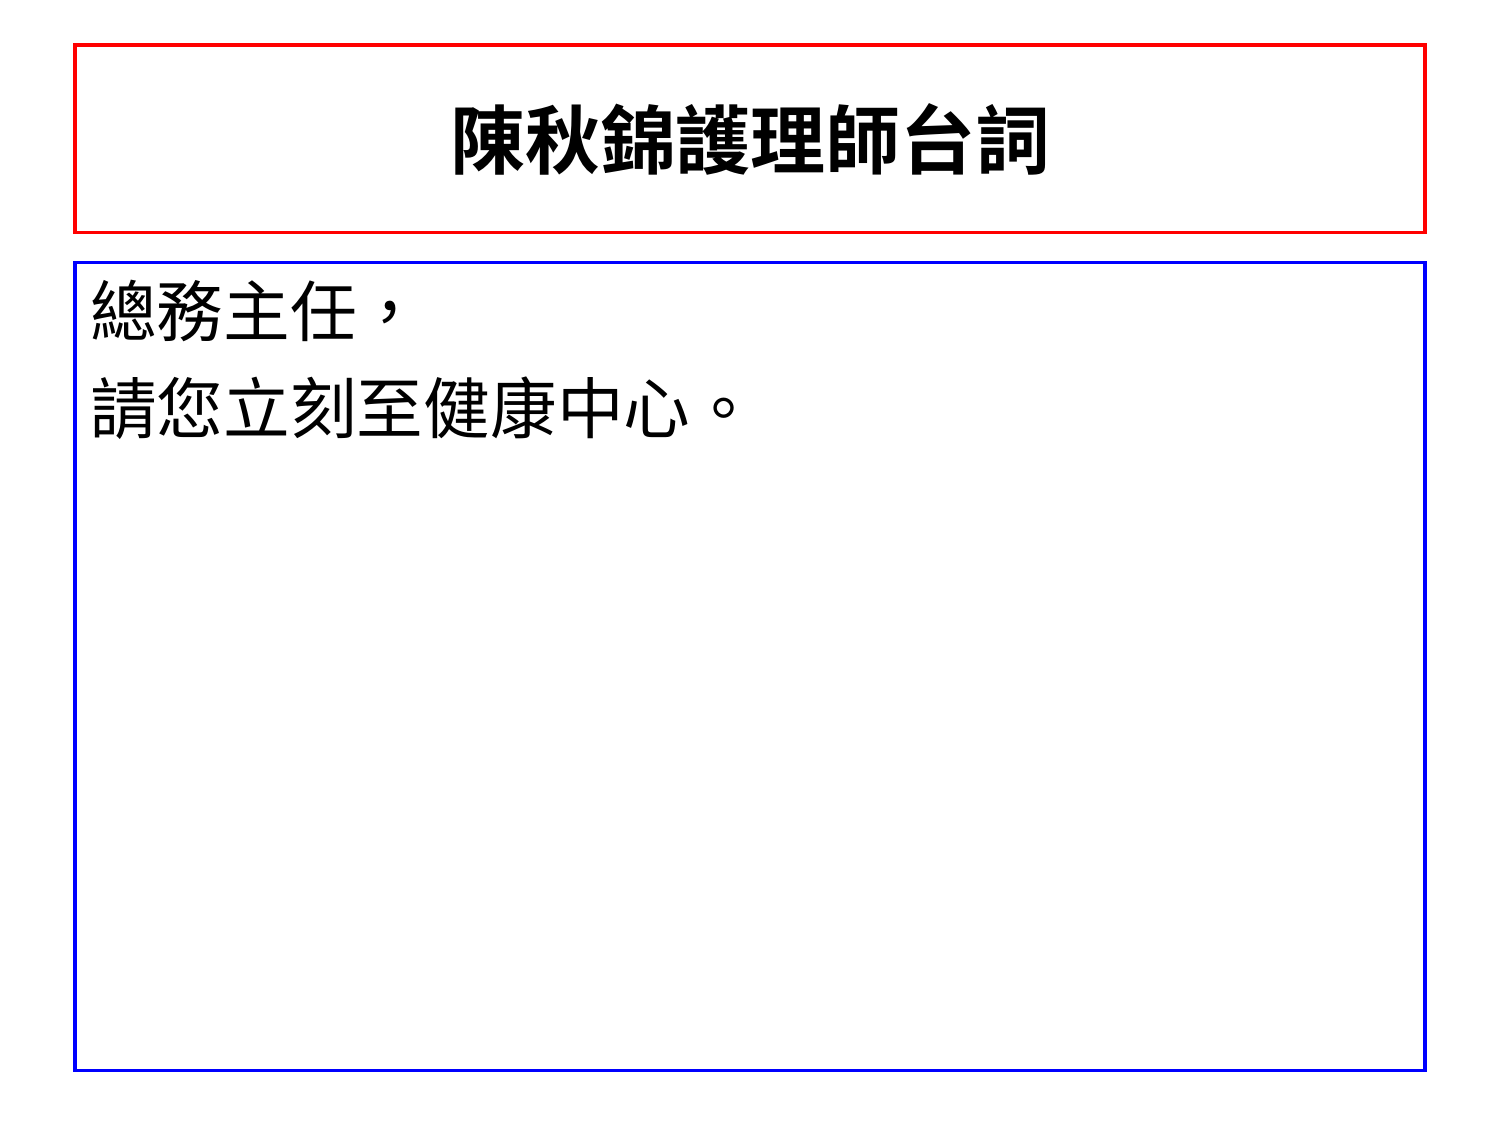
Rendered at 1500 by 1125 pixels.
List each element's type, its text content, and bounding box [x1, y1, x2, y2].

title 陳秋錦護理師台詞 [75, 45, 1426, 233]
list 總務主任， 請您立刻至健康中心。 [75, 262, 1426, 1071]
